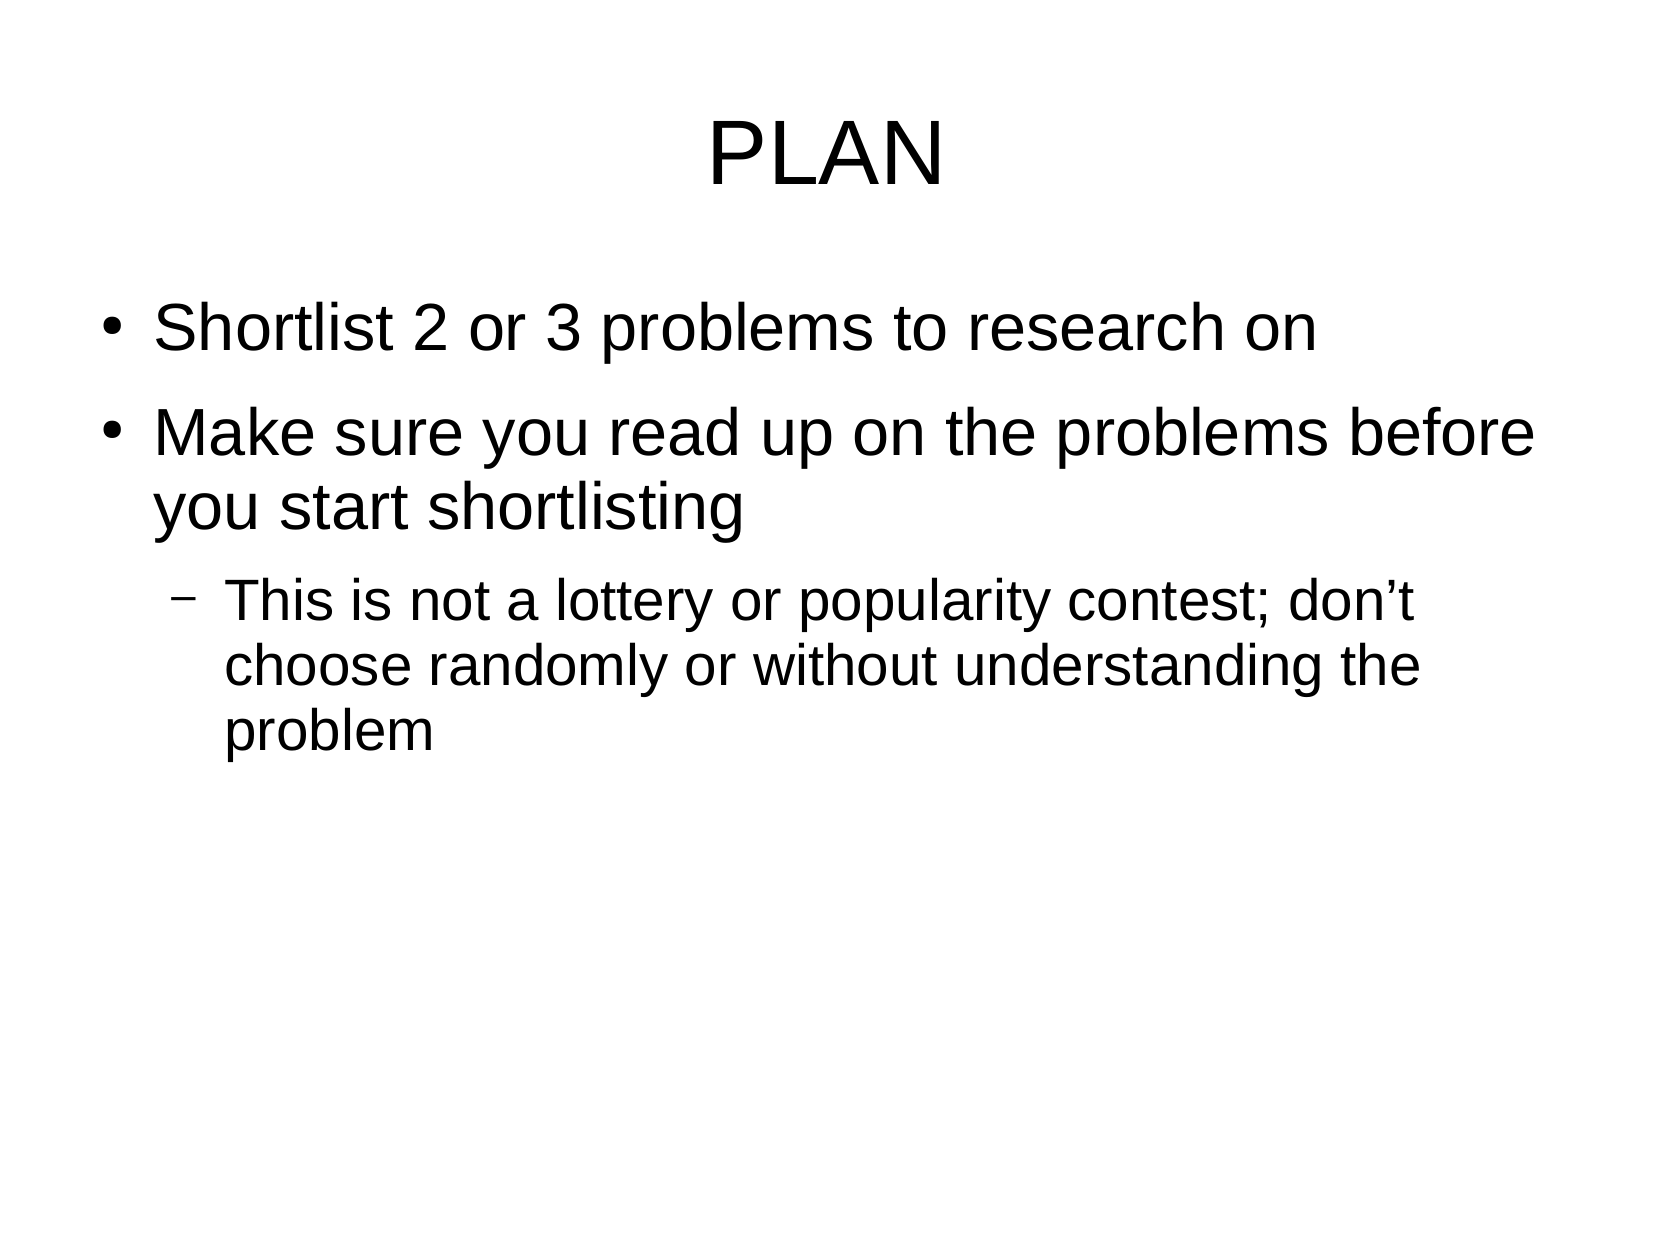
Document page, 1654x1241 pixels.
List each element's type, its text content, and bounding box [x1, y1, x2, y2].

list Shortlist 2 or 3 problems to research on Make sure you read up on the problems before you start shortlisting This is not a lottery or popularity contest; don’t choose randomly or without understanding the problem [82, 290, 1571, 1010]
title PLAN [82, 49, 1571, 257]
